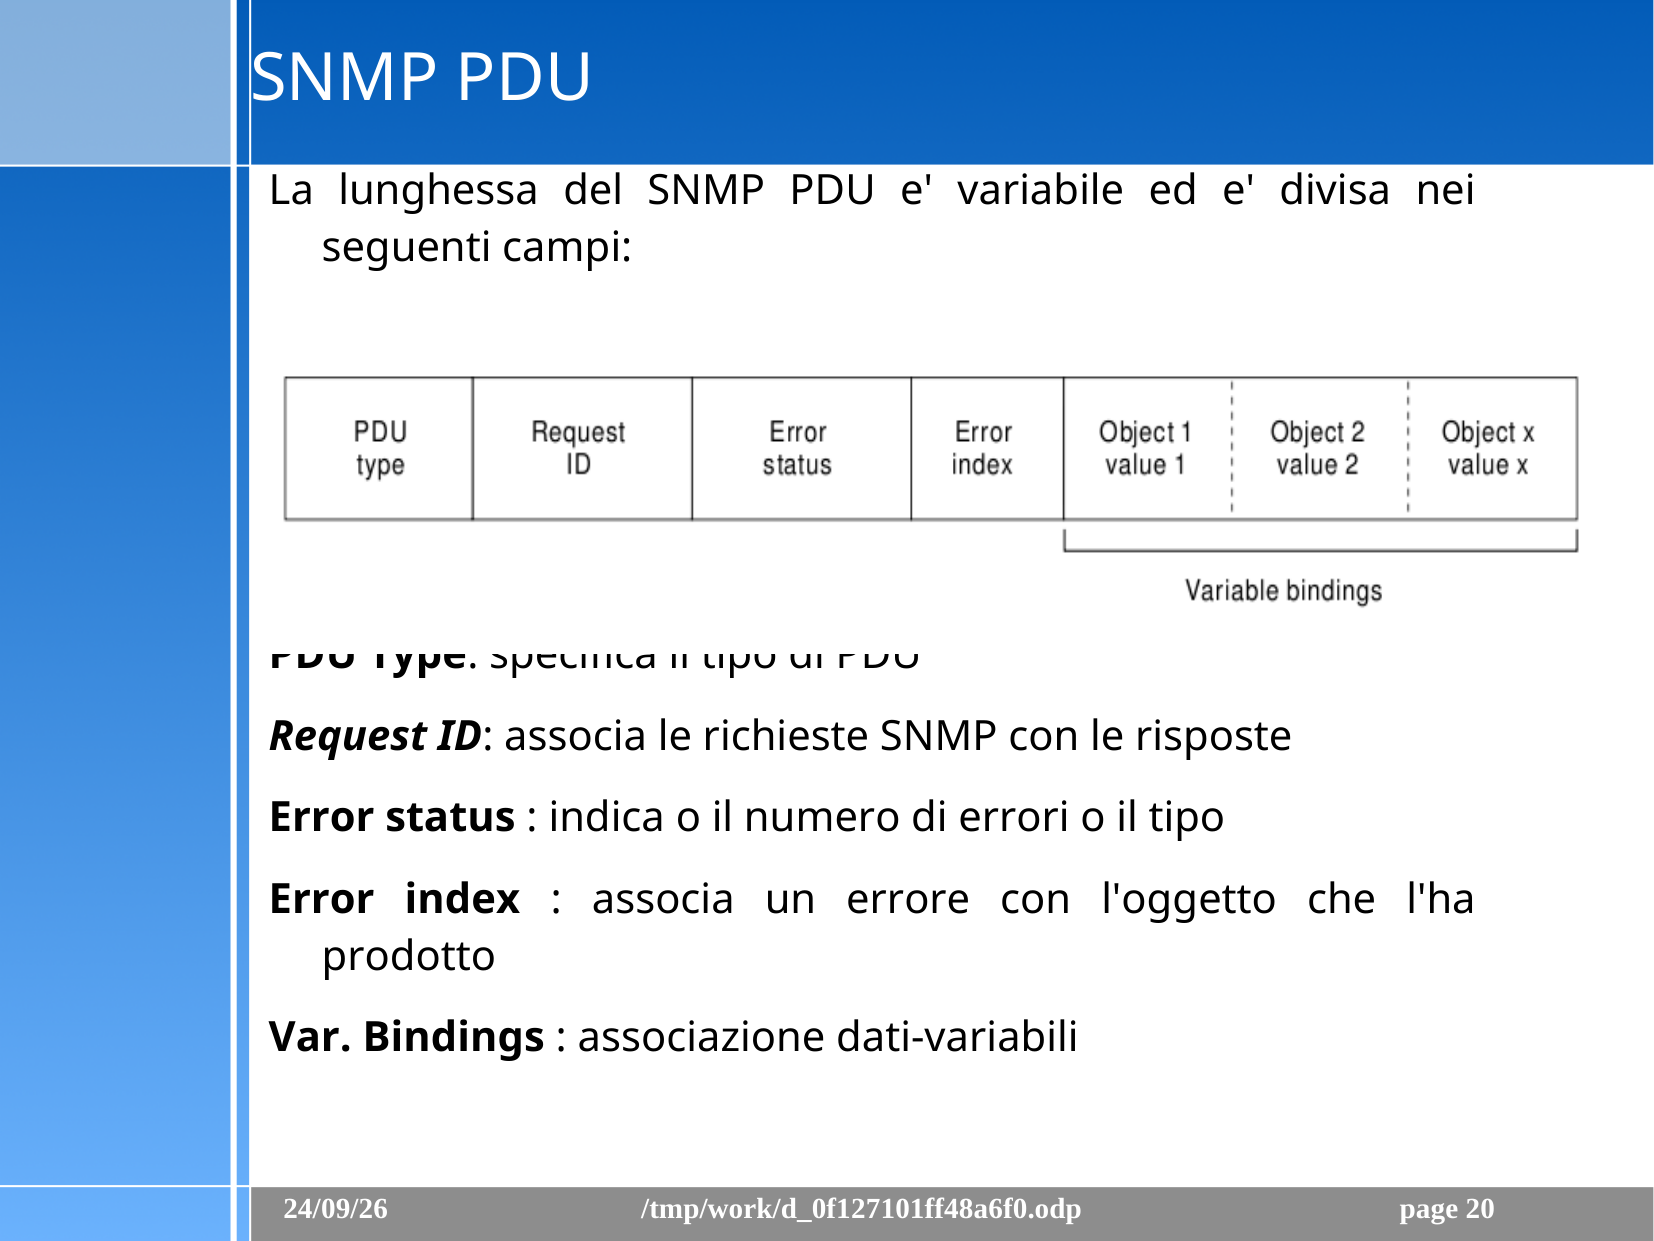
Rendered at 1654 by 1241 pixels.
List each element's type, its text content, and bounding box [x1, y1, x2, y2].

picture [0, 0, 1654, 1241]
title SNMP PDU [250, 11, 1477, 137]
list La lunghessa del SNMP PDU e' variabile ed e' divisa nei seguenti campi: PDU Type: specifica il tipo di PDU Request ID: associa le richieste SNMP con le risposte Error status : indica o il numero di errori o il tipo Error index : associa un errore con l'oggetto che l'ha prodotto Var. Bindings : associazione dati-variabili [250, 159, 1477, 1241]
